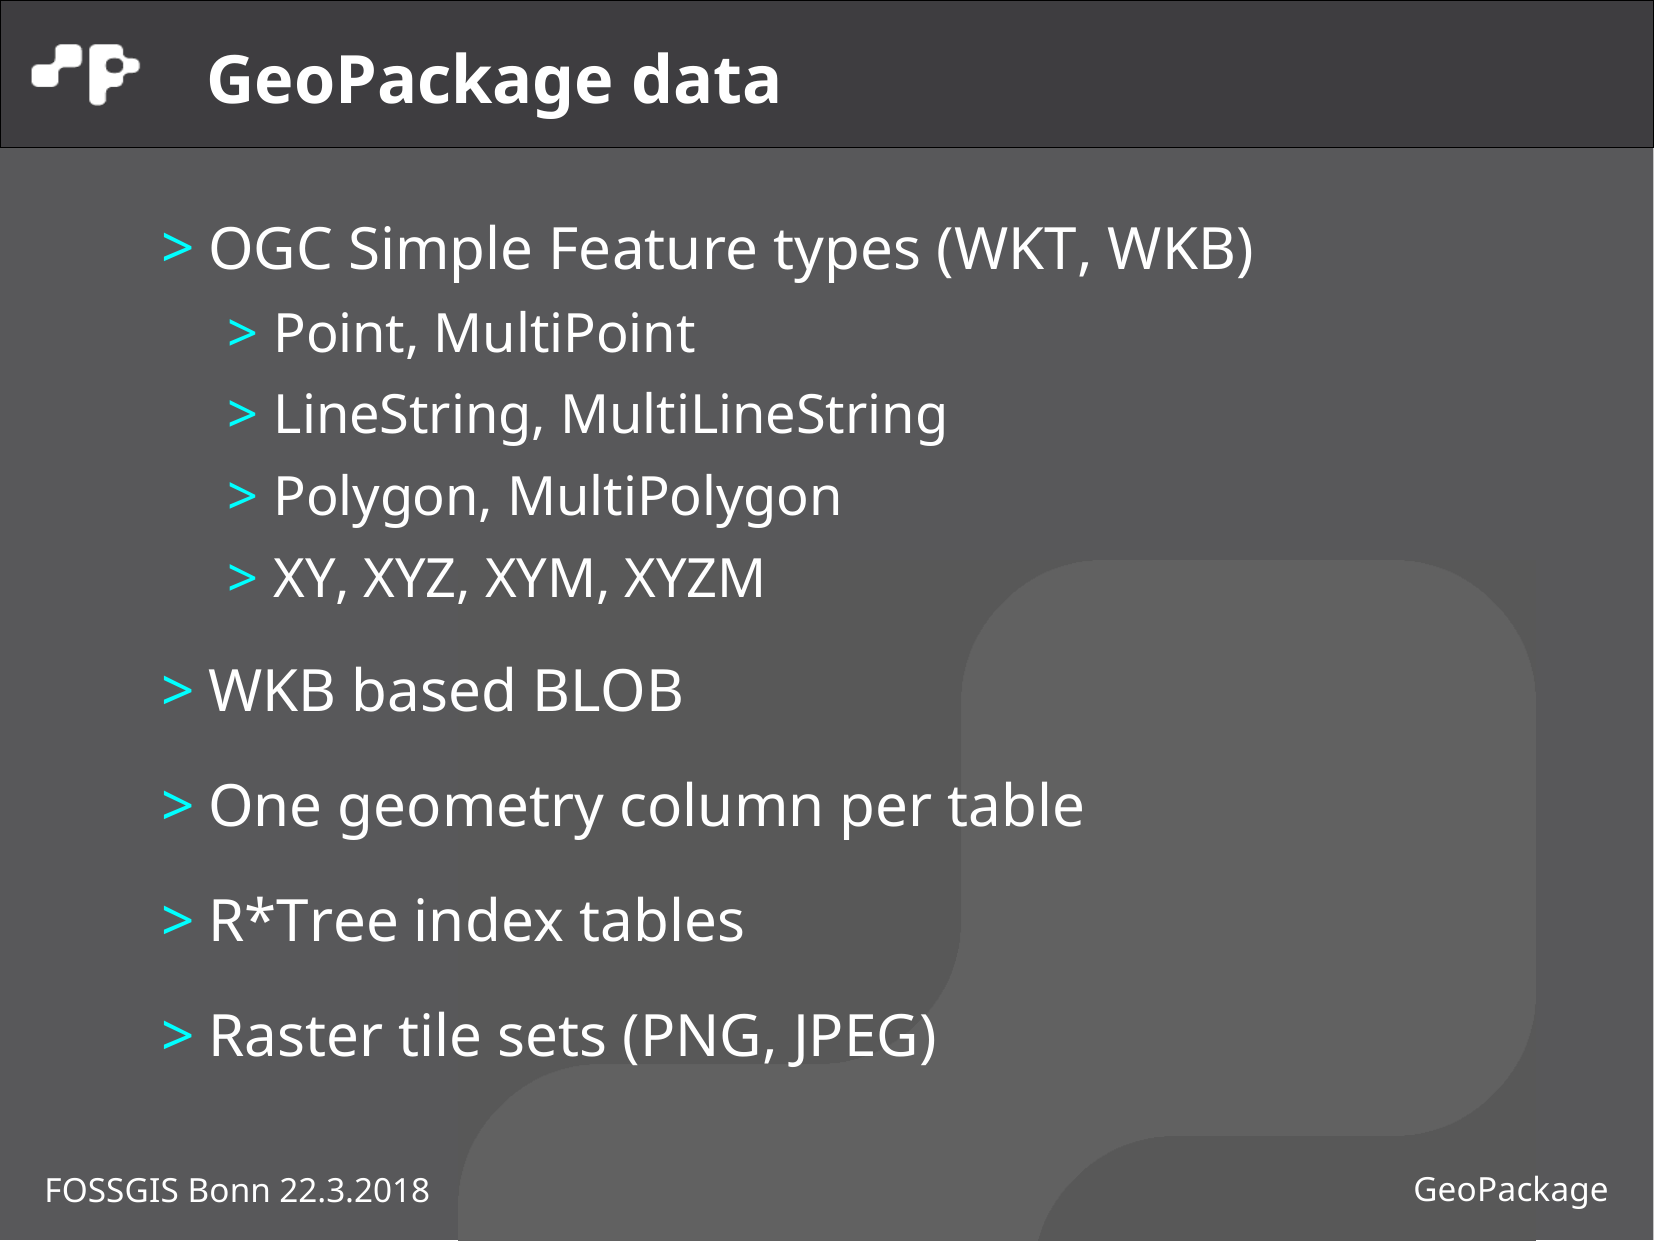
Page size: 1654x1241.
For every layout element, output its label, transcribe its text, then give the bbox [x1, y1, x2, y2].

picture [29, 42, 143, 106]
list OGC Simple Feature types (WKT, WKB) Point, MultiPoint LineString, MultiLineString Polygon, MultiPolygon XY, XYZ, XYM, XYZM WKB based BLOB One geometry column per table R*Tree index tables Raster tile sets (PNG, JPEG) [161, 206, 1477, 982]
picture [458, 560, 1536, 1241]
title GeoPackage data [206, 34, 1388, 114]
picture [458, 1028, 474, 1037]
